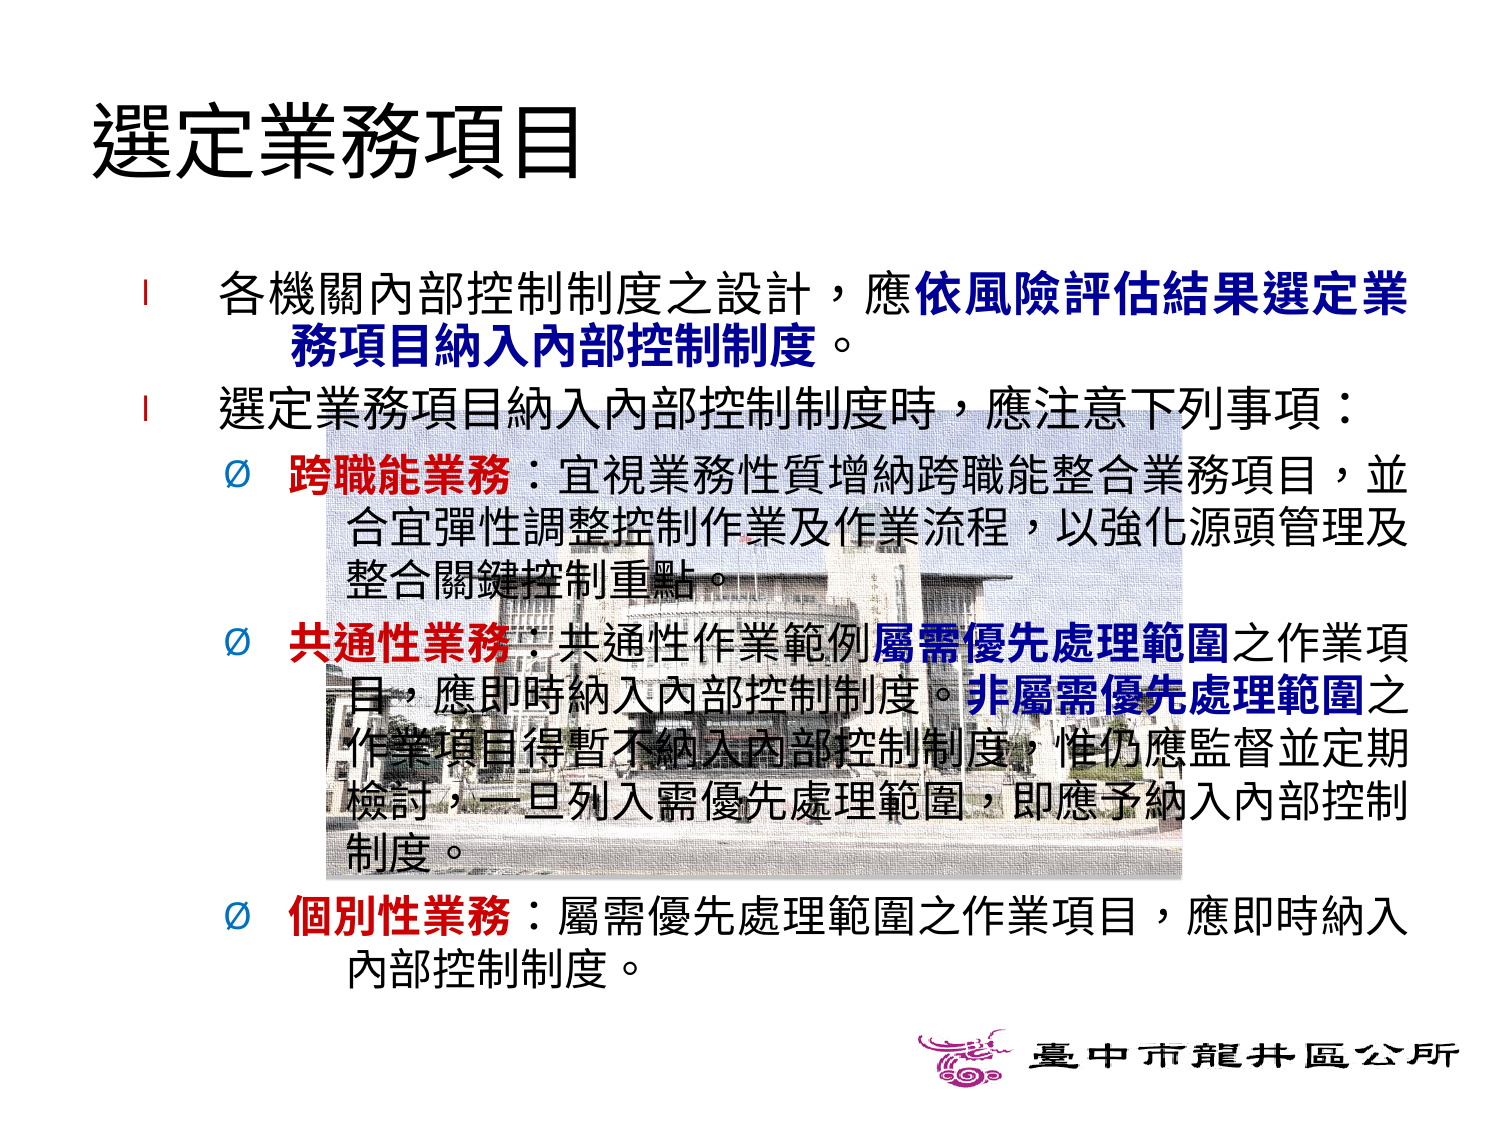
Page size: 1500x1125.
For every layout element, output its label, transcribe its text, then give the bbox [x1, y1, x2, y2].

list 各機關內部控制制度之設計，應依風險評估結果選定業務項目納入內部控制制度。 選定業務項目納入內部控制制度時，應注意下列事項： 跨職能業務：宜視業務性質增納跨職能整合業務項目，並合宜彈性調整控制作業及作業流程，以強化源頭管理及整合關鍵控制重點。 共通性業務：共通性作業範例屬需優先處理範圍之作業項目，應即時納入內部控制制度。非屬需優先處理範圍之作業項目得暫不納入內部控制制度，惟仍應監督並定期檢討，一旦列入需優先處理範圍，即應予納入內部控制制度。 個別性業務：屬需優先處理範圍之作業項目，應即時納入內部控制制度。 [75, 262, 1426, 1005]
title 選定業務項目 [75, 45, 1426, 233]
